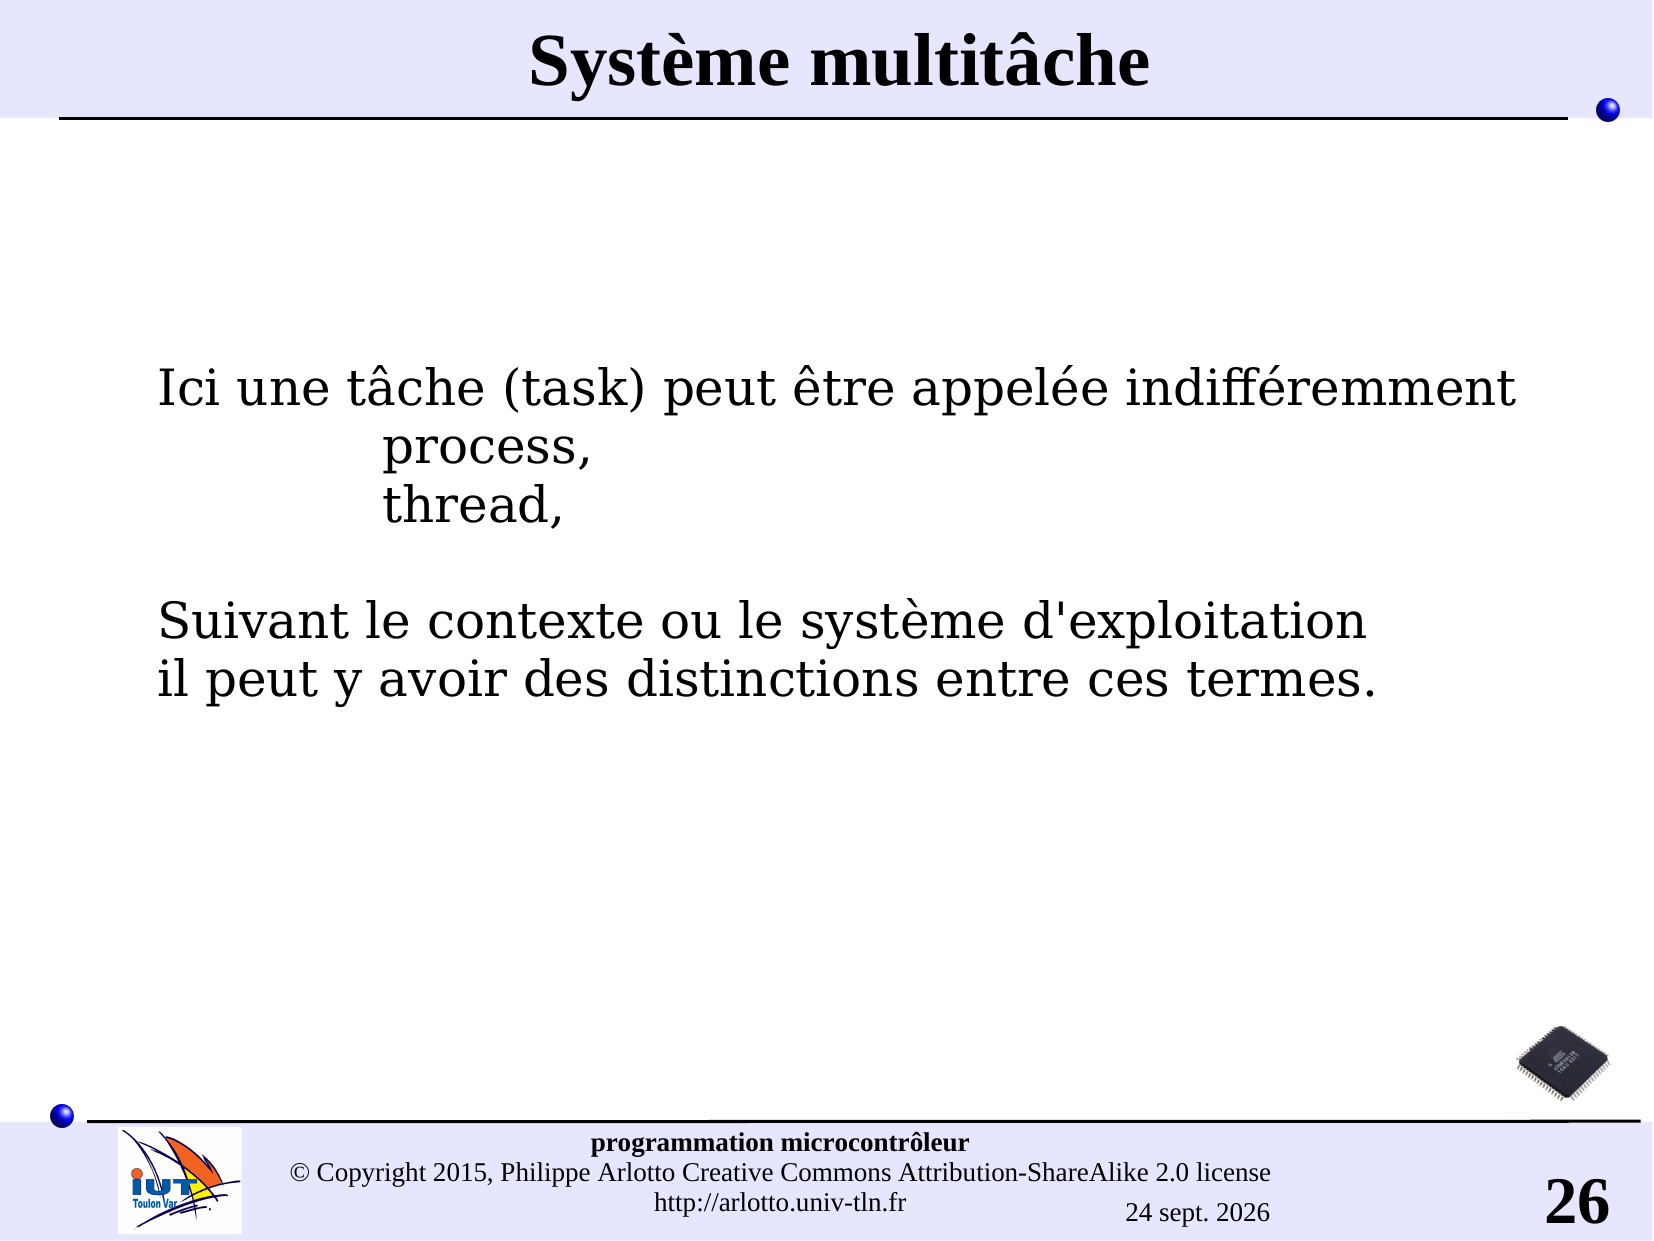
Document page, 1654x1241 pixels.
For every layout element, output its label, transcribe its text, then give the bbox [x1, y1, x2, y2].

title Système multitâche [95, 11, 1585, 110]
text_box Ici une tâche (task) peut être appelée indifféremment process, thread, Suivant le contexte ou le système d'exploitation il peut y avoir des distinctions entre ces termes. [157, 358, 1536, 710]
picture [1505, 1003, 1625, 1119]
